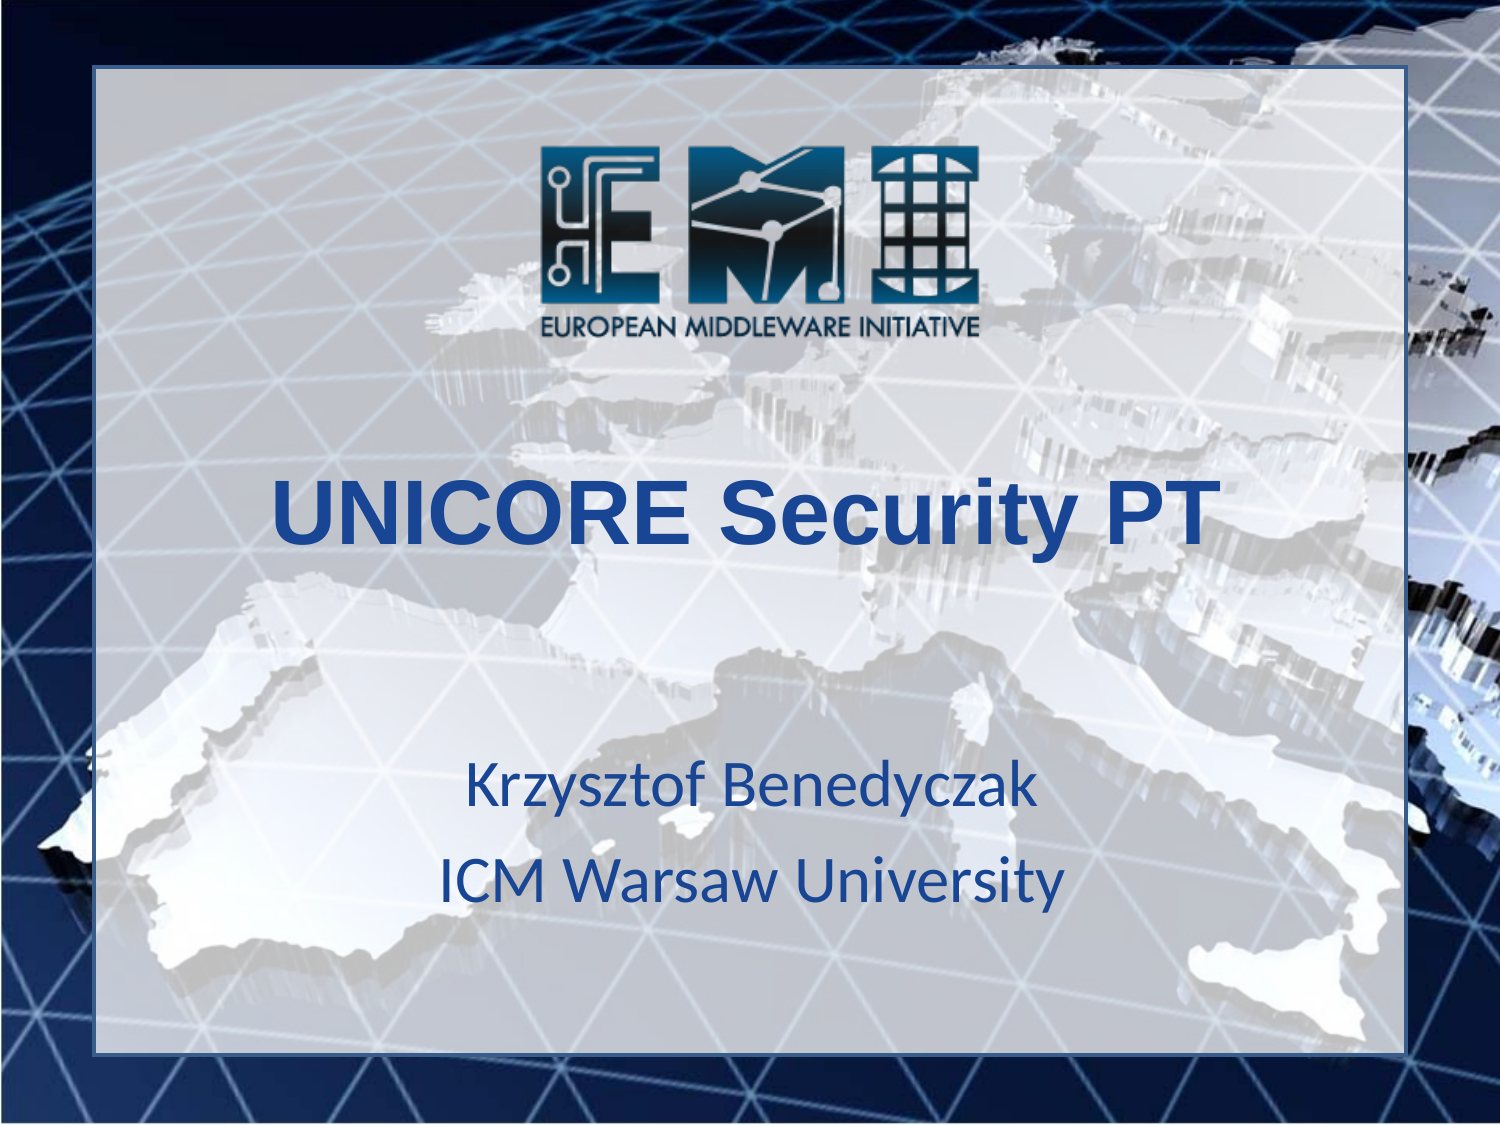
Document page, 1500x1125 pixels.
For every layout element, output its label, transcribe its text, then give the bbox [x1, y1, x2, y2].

text_box Krzysztof Benedyczak ICM Warsaw University [224, 732, 1280, 1020]
picture [0, 0, 1500, 1125]
title UNICORE Security PT [109, 445, 1385, 687]
